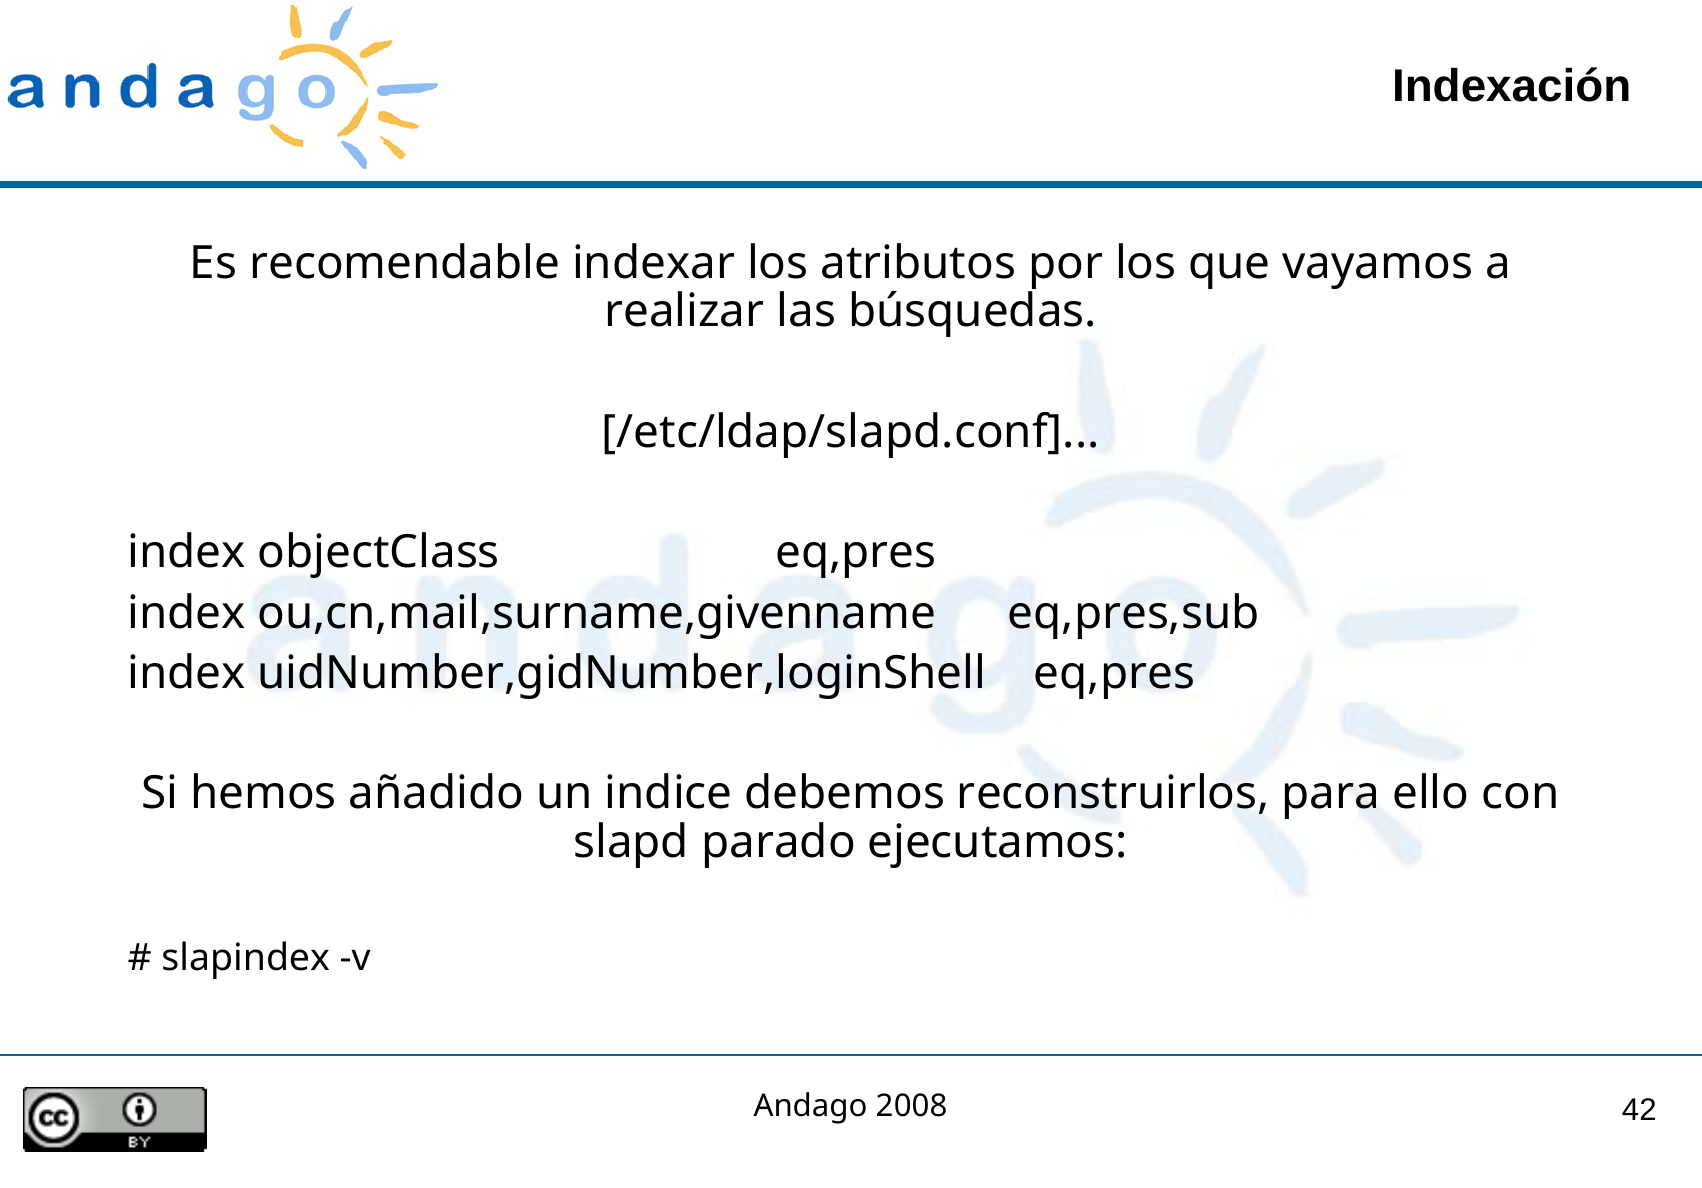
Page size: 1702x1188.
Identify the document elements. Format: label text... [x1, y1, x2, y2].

picture [23, 1087, 207, 1152]
subtitle Es recomendable indexar los atributos por los que vayamos a realizar las búsquedas. [/etc/ldap/slapd.conf]... index objectClass eq,pres index ou,cn,mail,surname,givenname eq,pres,sub index uidNumber,gidNumber,loginShell eq,pres Si hemos añadido un indice debemos reconstruirlos, para ello con slapd parado ejecutamos: # slapindex -v [127, 276, 1575, 1123]
picture [0, 0, 255, 175]
title Indexación [255, 0, 1702, 181]
